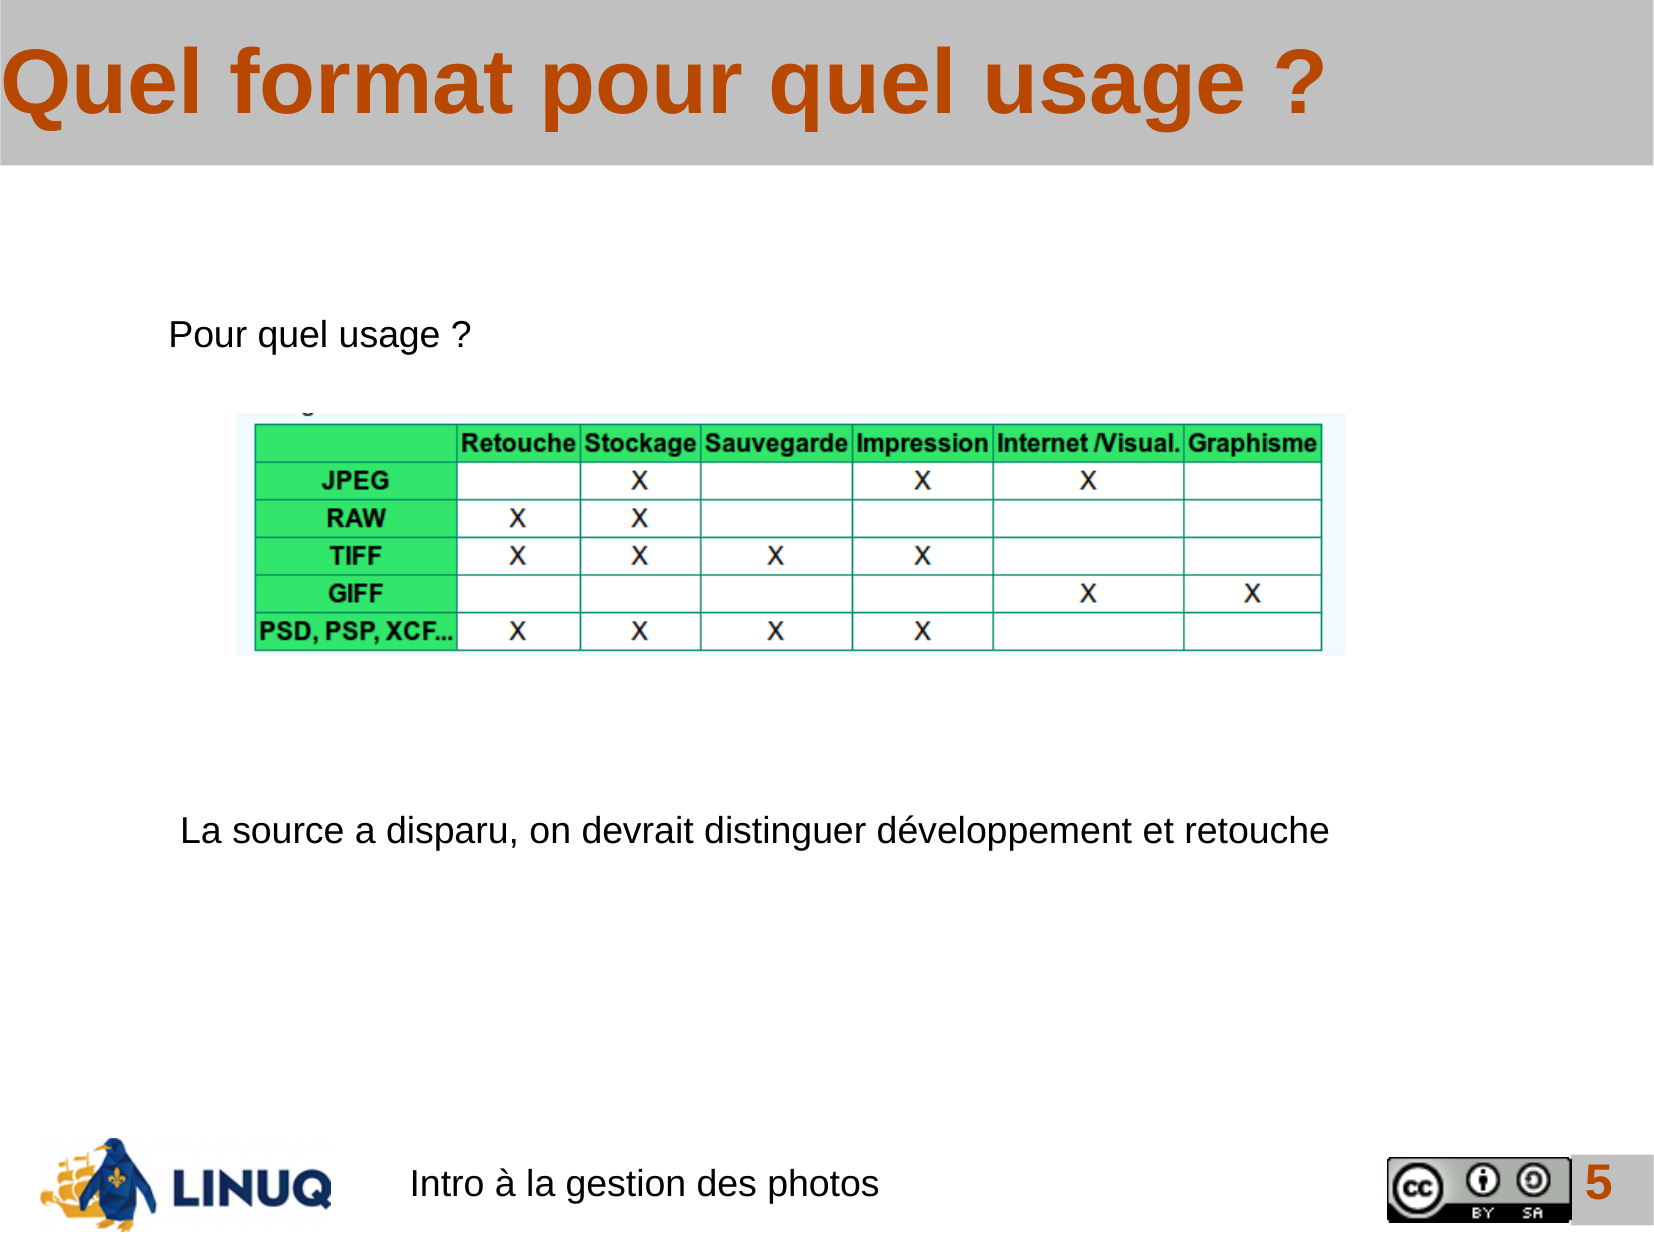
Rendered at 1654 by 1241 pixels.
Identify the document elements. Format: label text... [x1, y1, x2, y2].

title Quel format pour quel usage ? [0, 0, 1654, 166]
picture [1387, 1157, 1572, 1223]
picture [40, 1138, 331, 1232]
text_box Pour quel usage ? [153, 307, 487, 367]
picture [236, 413, 1346, 667]
text_box La source a disparu, on devrait distinguer développement et retouche [165, 803, 1345, 863]
